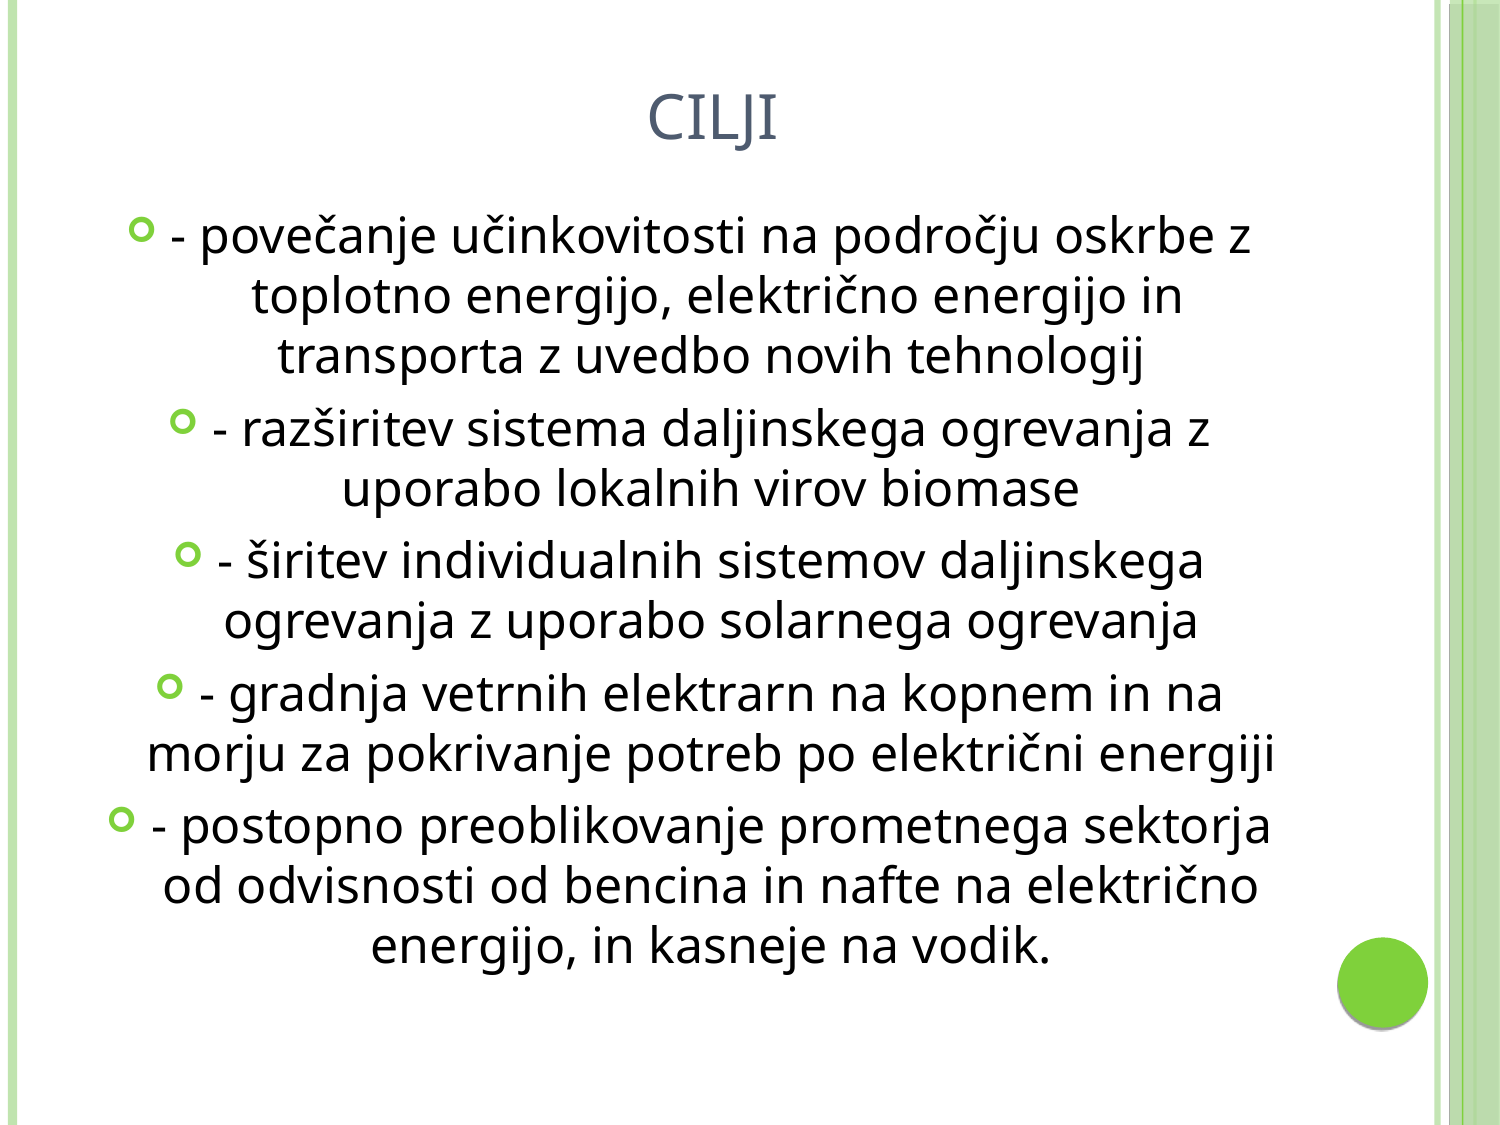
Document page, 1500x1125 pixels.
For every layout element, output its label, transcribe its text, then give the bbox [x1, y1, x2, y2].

title cilji [100, 0, 1326, 160]
list - povečanje učinkovitosti na področju oskrbe z toplotno energijo, električno energijo in transporta z uvedbo novih tehnologij - razširitev sistema daljinskega ogrevanja z uporabo lokalnih virov biomase - širitev individualnih sistemov daljinskega ogrevanja z uporabo solarnega ogrevanja - gradnja vetrnih elektrarn na kopnem in na morju za pokrivanje potreb po električni energiji - postopno preoblikovanje prometnega sektorja od odvisnosti od bencina in nafte na električno energijo, in kasneje na vodik. [76, 196, 1302, 996]
